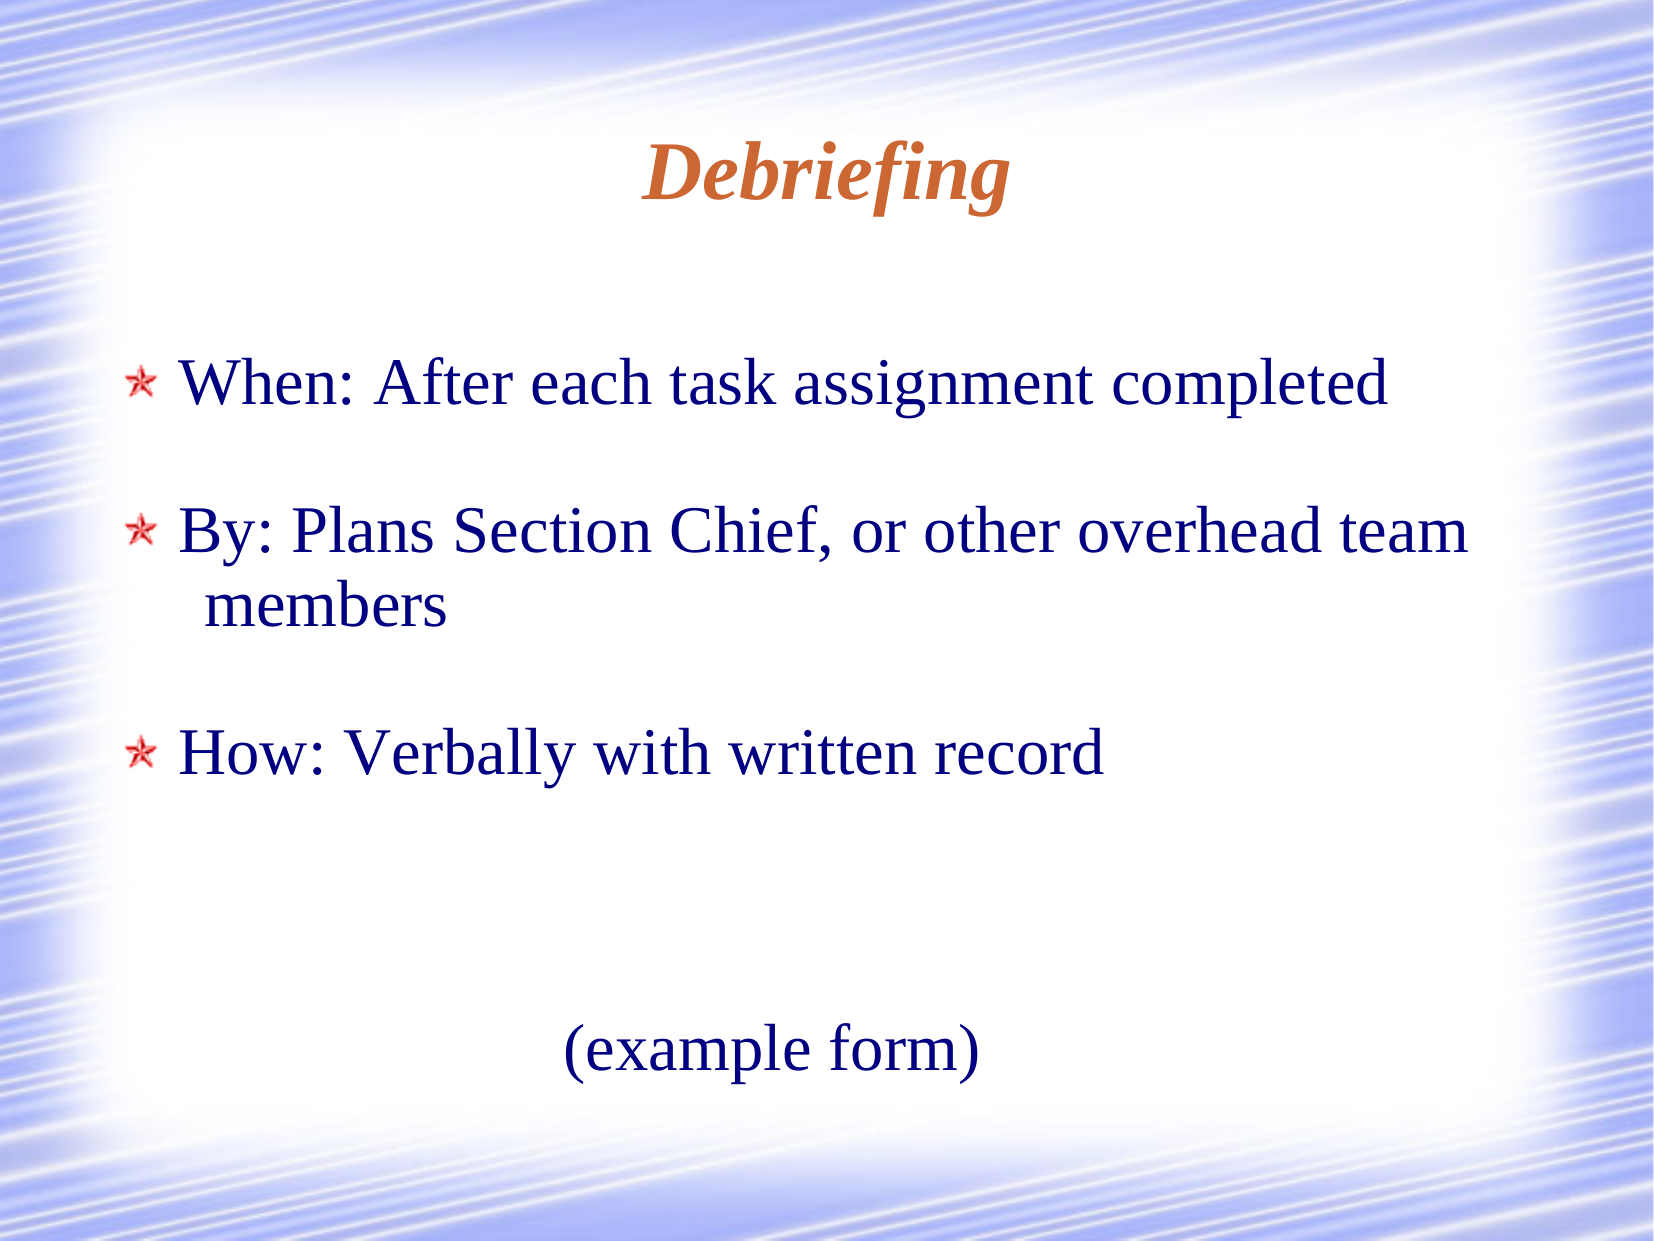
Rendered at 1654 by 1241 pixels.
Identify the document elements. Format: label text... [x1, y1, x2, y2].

list When: After each task assignment completed By: Plans Section Chief, or other overhead team members How: Verbally with written record (example form) [121, 344, 1534, 1086]
title Debriefing [121, 67, 1534, 275]
picture [0, 0, 1654, 1241]
